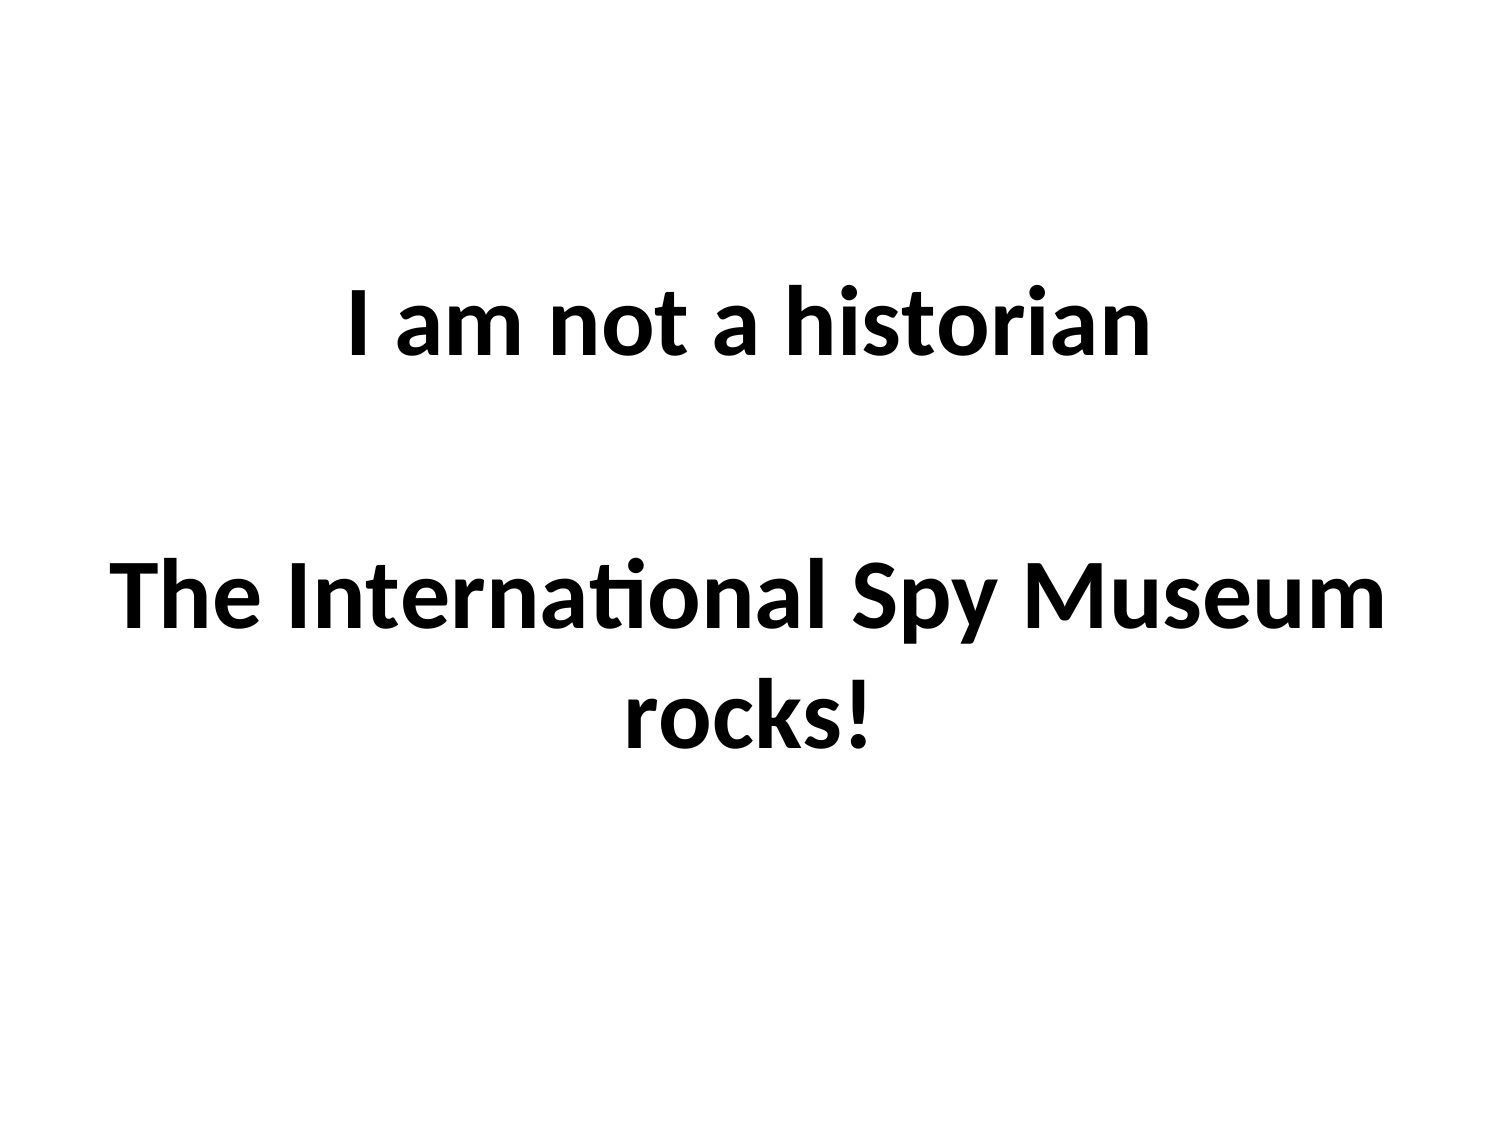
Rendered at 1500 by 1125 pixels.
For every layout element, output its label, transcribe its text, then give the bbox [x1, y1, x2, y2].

text_box I am not a historian The International Spy Museum rocks! [75, 28, 1424, 997]
